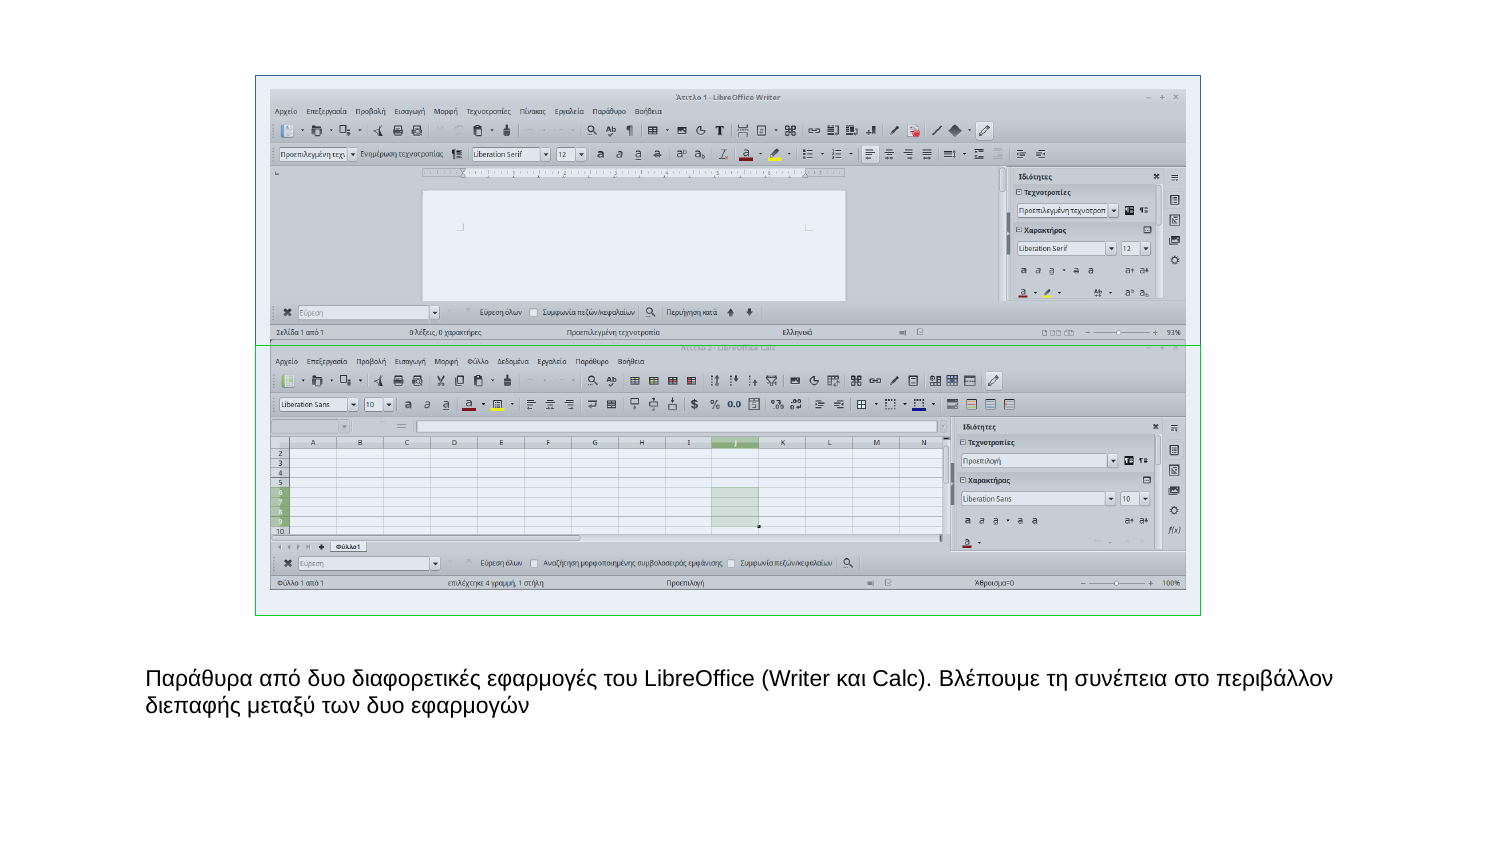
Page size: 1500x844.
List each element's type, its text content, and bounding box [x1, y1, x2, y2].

text_box [255, 75, 1201, 616]
text_box Παράθυρα από δυο διαφορετικές εφαρμογές του LibreOffice (Writer και Calc). Βλέπουμε τη συνέπεια στο περιβάλλον διεπαφής μεταξύ των δυο εφαρμογών [130, 648, 1370, 771]
